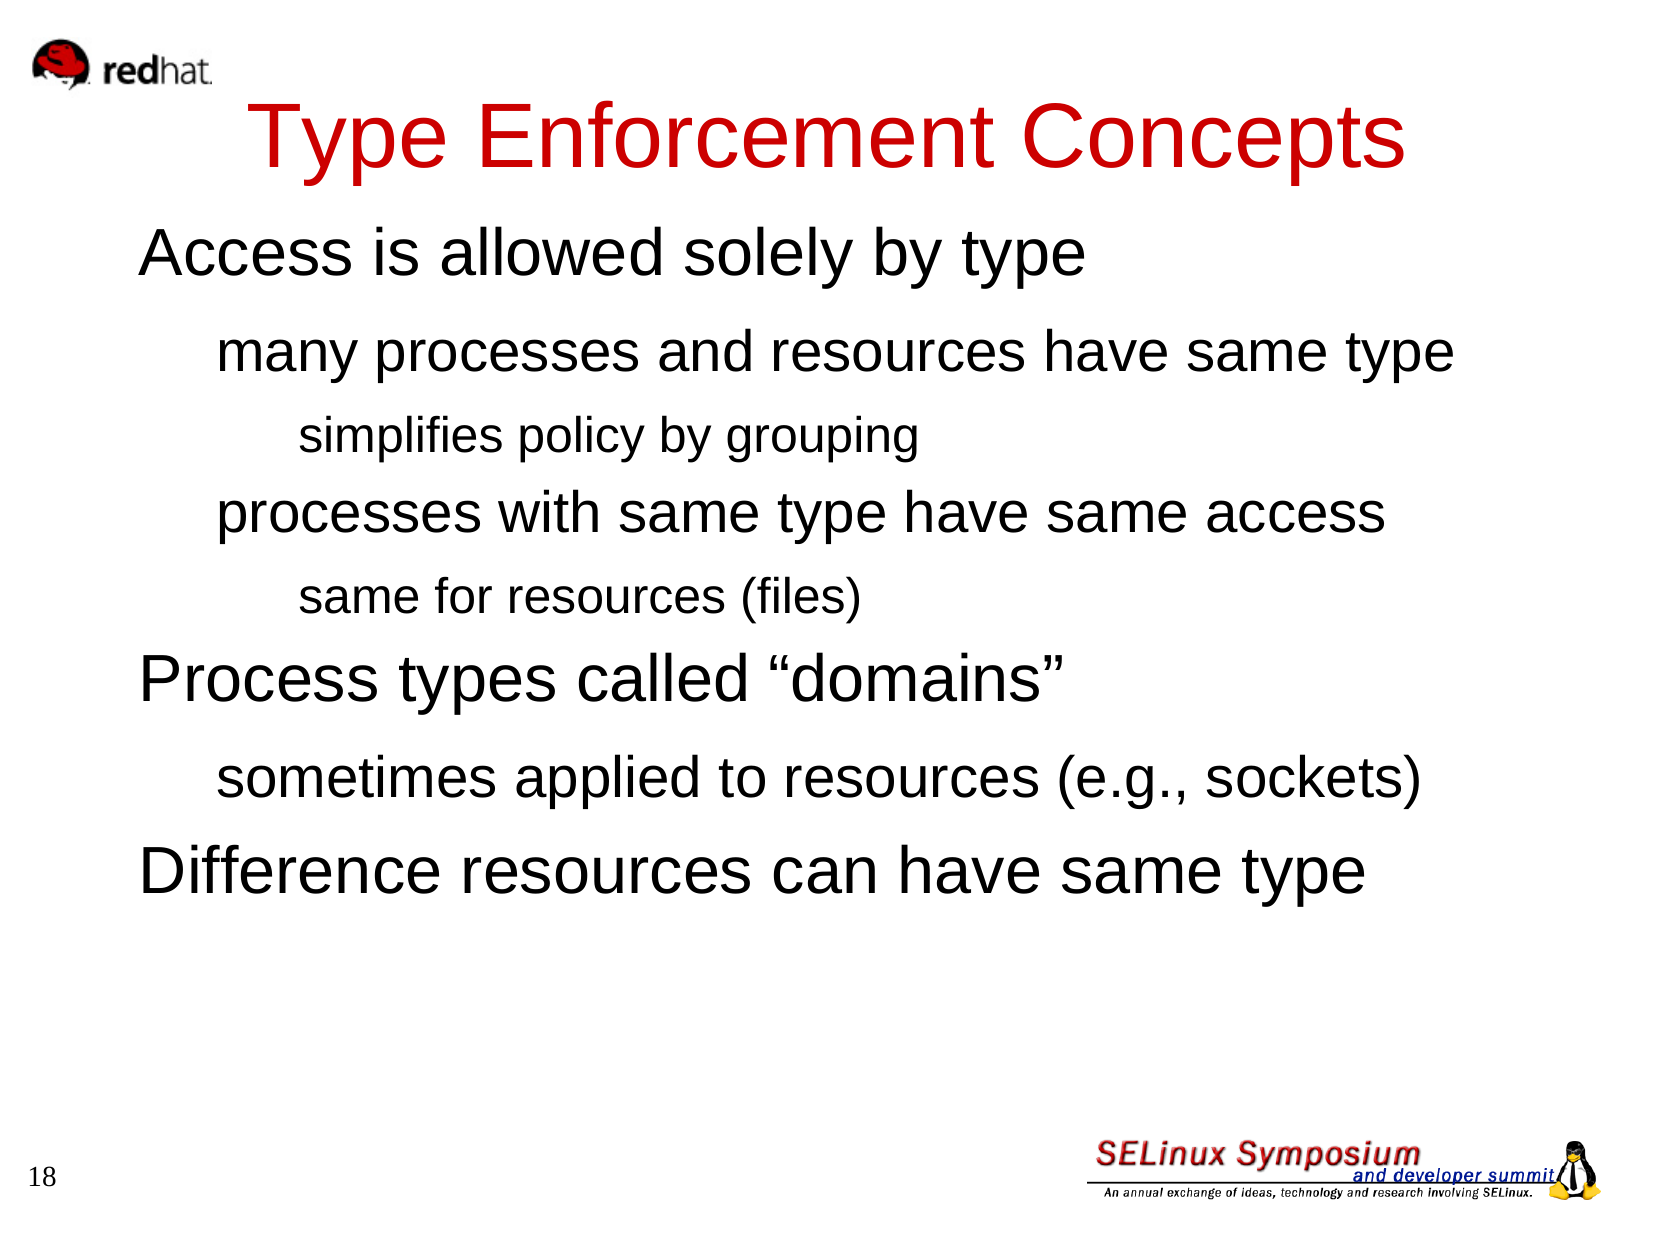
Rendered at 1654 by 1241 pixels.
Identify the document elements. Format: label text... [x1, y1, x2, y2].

picture [1087, 1135, 1613, 1200]
list Access is allowed solely by type many processes and resources have same type simplifies policy by grouping processes with same type have same access same for resources (files) Process types called “domains” sometimes applied to resources (e.g., sockets) Difference resources can have same type [121, 214, 1534, 1088]
title Type Enforcement Concepts [121, 55, 1534, 214]
picture [31, 37, 212, 98]
